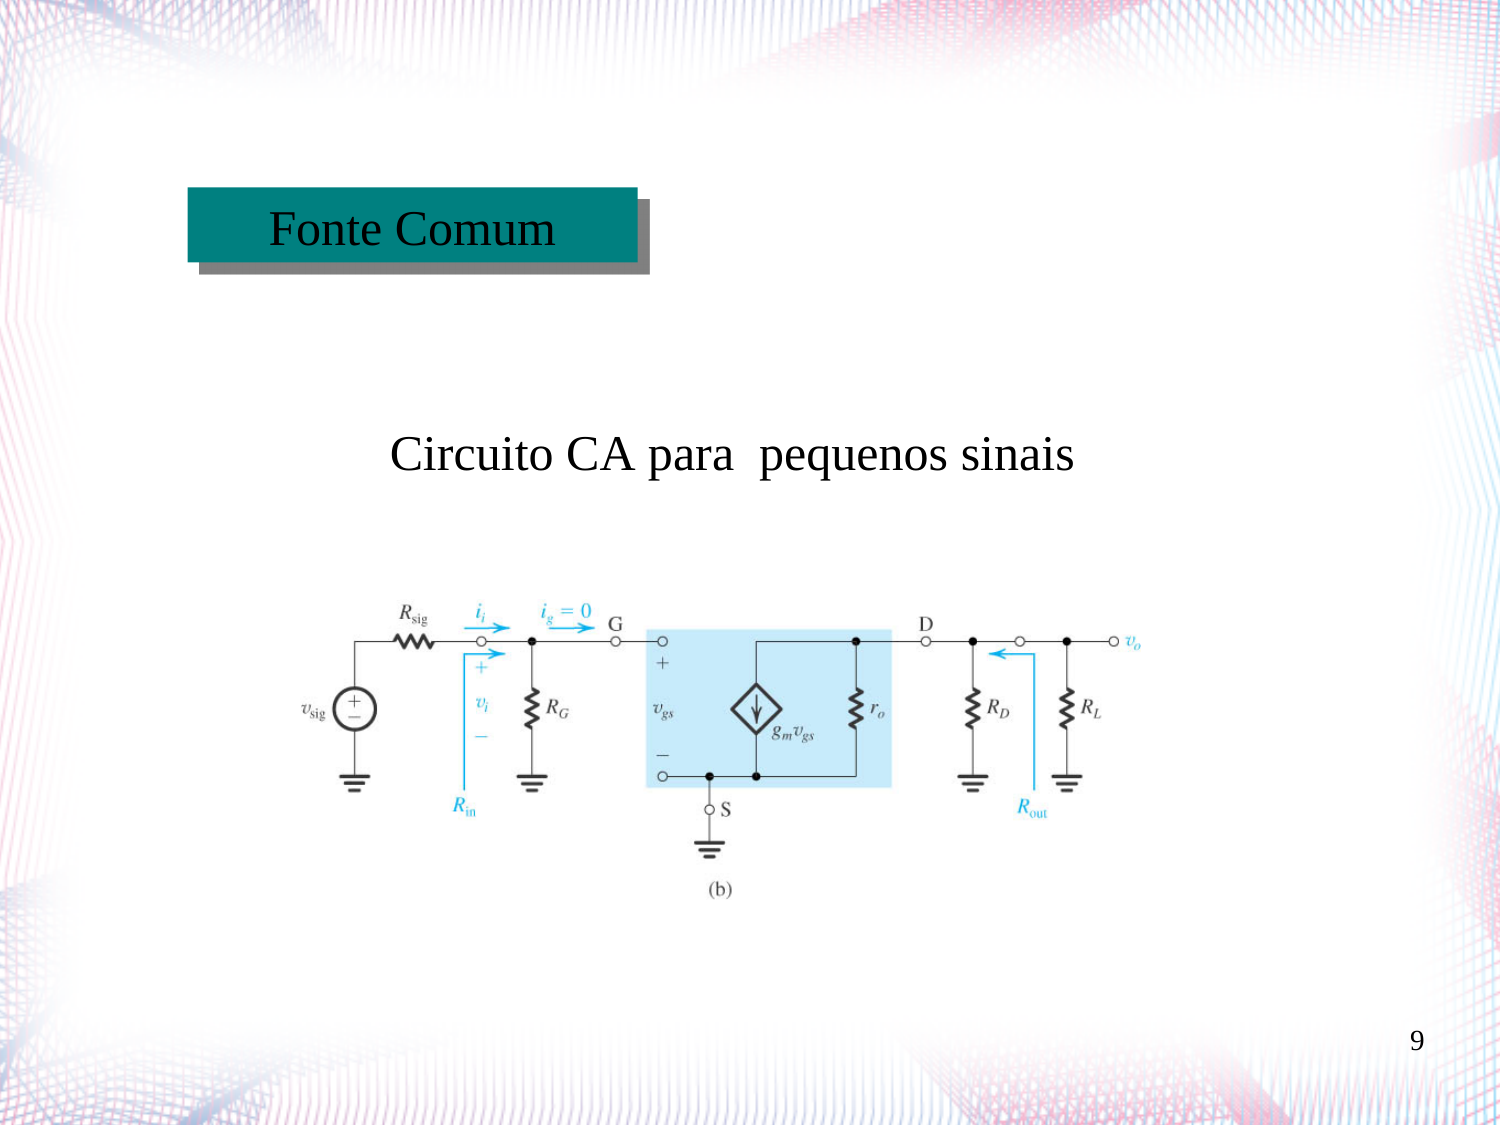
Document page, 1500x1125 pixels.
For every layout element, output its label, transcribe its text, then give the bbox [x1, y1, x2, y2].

picture [0, 0, 1500, 1125]
text_box Fonte Comum [187, 187, 638, 263]
text_box Circuito CA para pequenos sinais [375, 412, 1126, 488]
